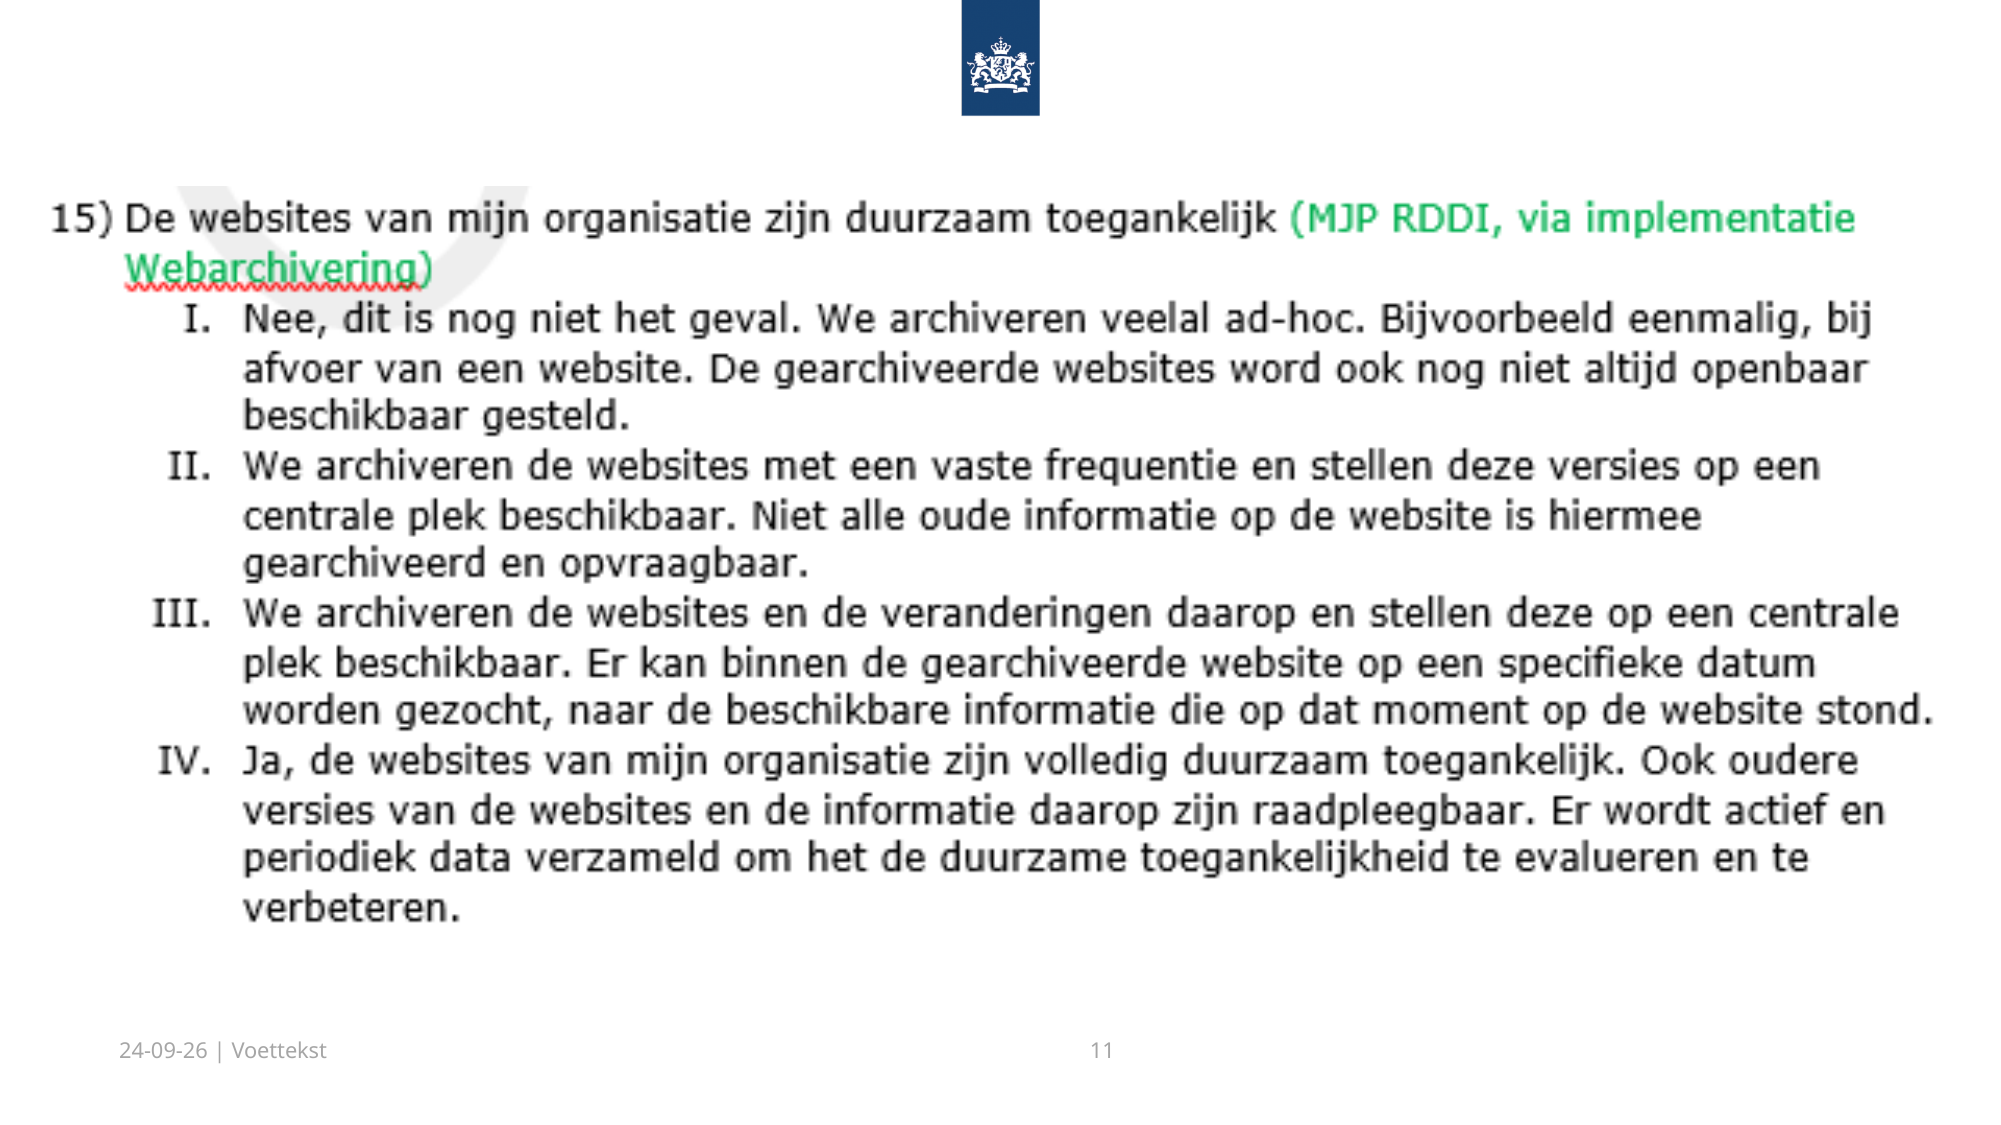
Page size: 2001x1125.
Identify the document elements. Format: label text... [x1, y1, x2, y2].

text_box 11 [1074, 1020, 1897, 1074]
picture [41, 186, 1949, 935]
text_box 26 april 2021 | Voettekst [104, 1020, 925, 1074]
